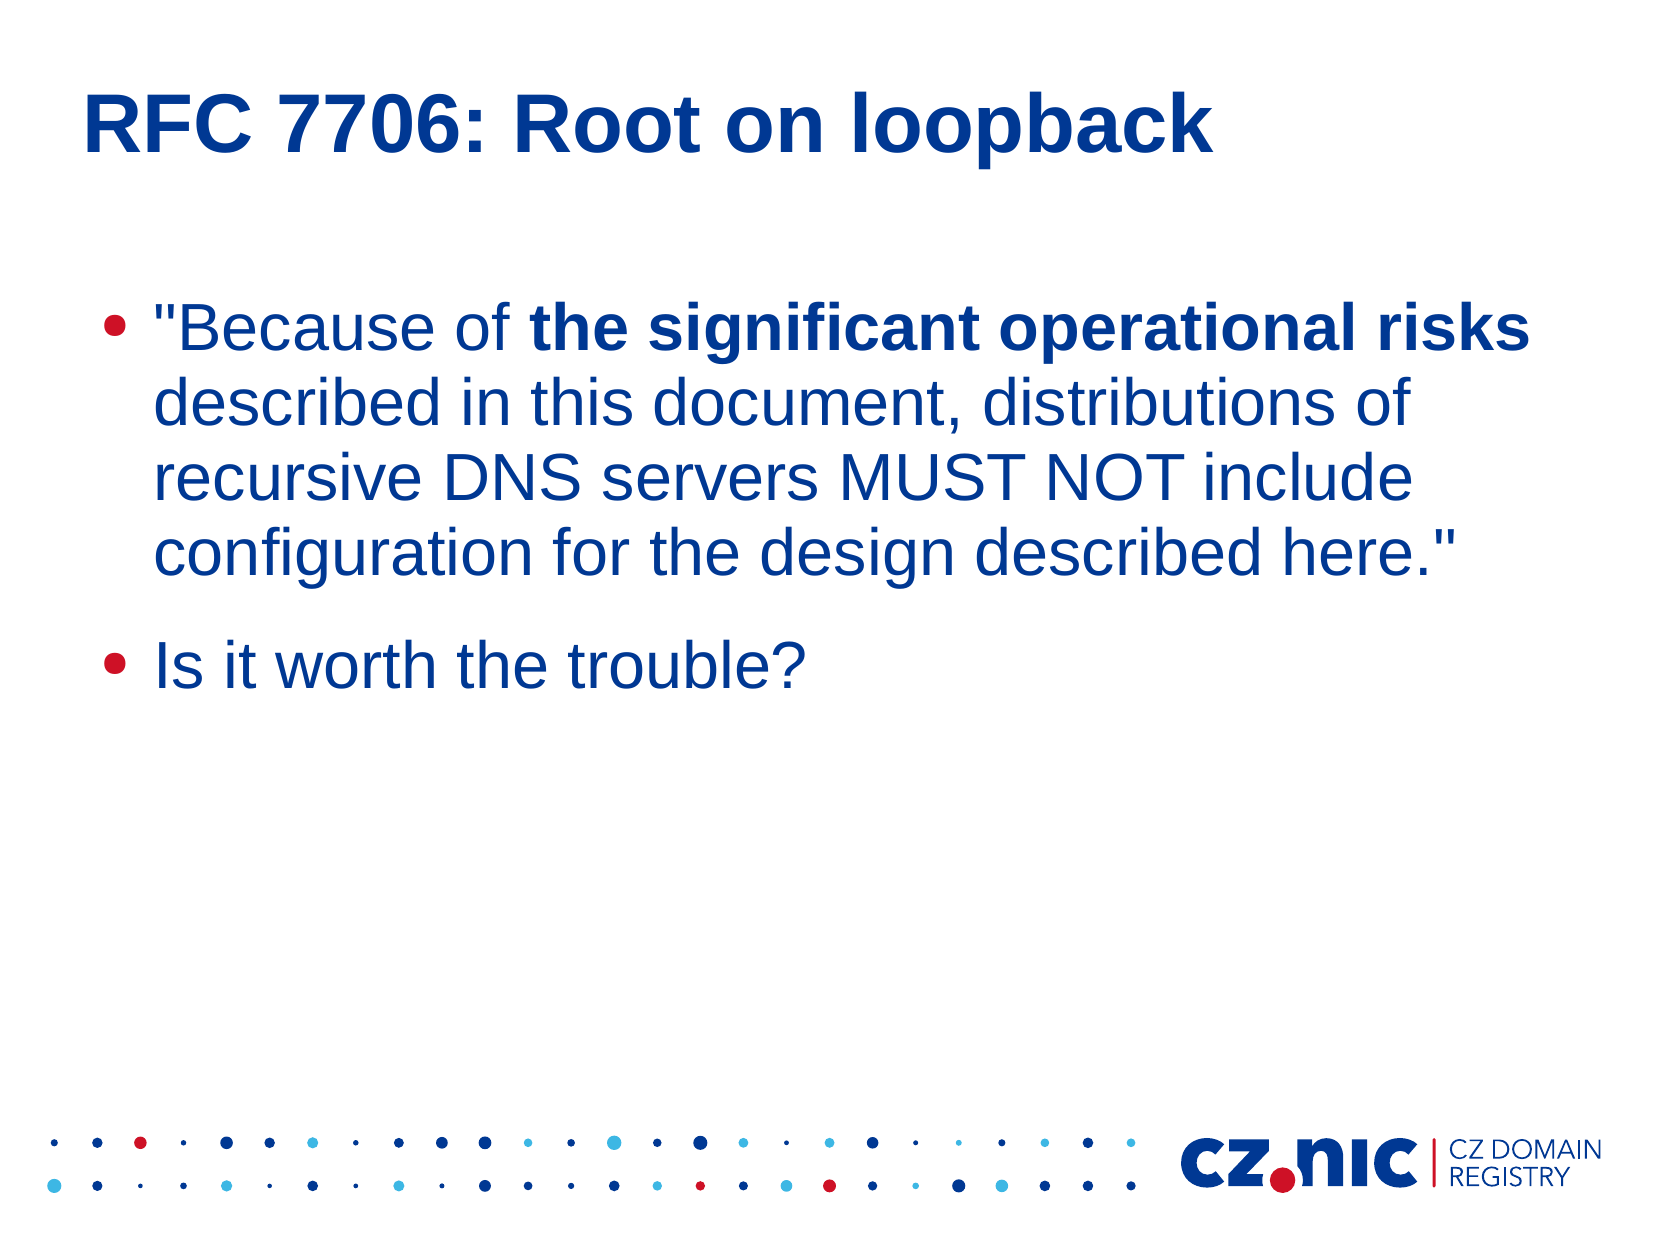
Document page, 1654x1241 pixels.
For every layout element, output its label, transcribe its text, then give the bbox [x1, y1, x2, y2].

list "Because of the significant operational risks described in this document, distributions of recursive DNS servers MUST NOT include configuration for the design described here." Is it worth the trouble? [82, 290, 1571, 1109]
title RFC 7706: Root on loopback [82, 70, 1571, 178]
